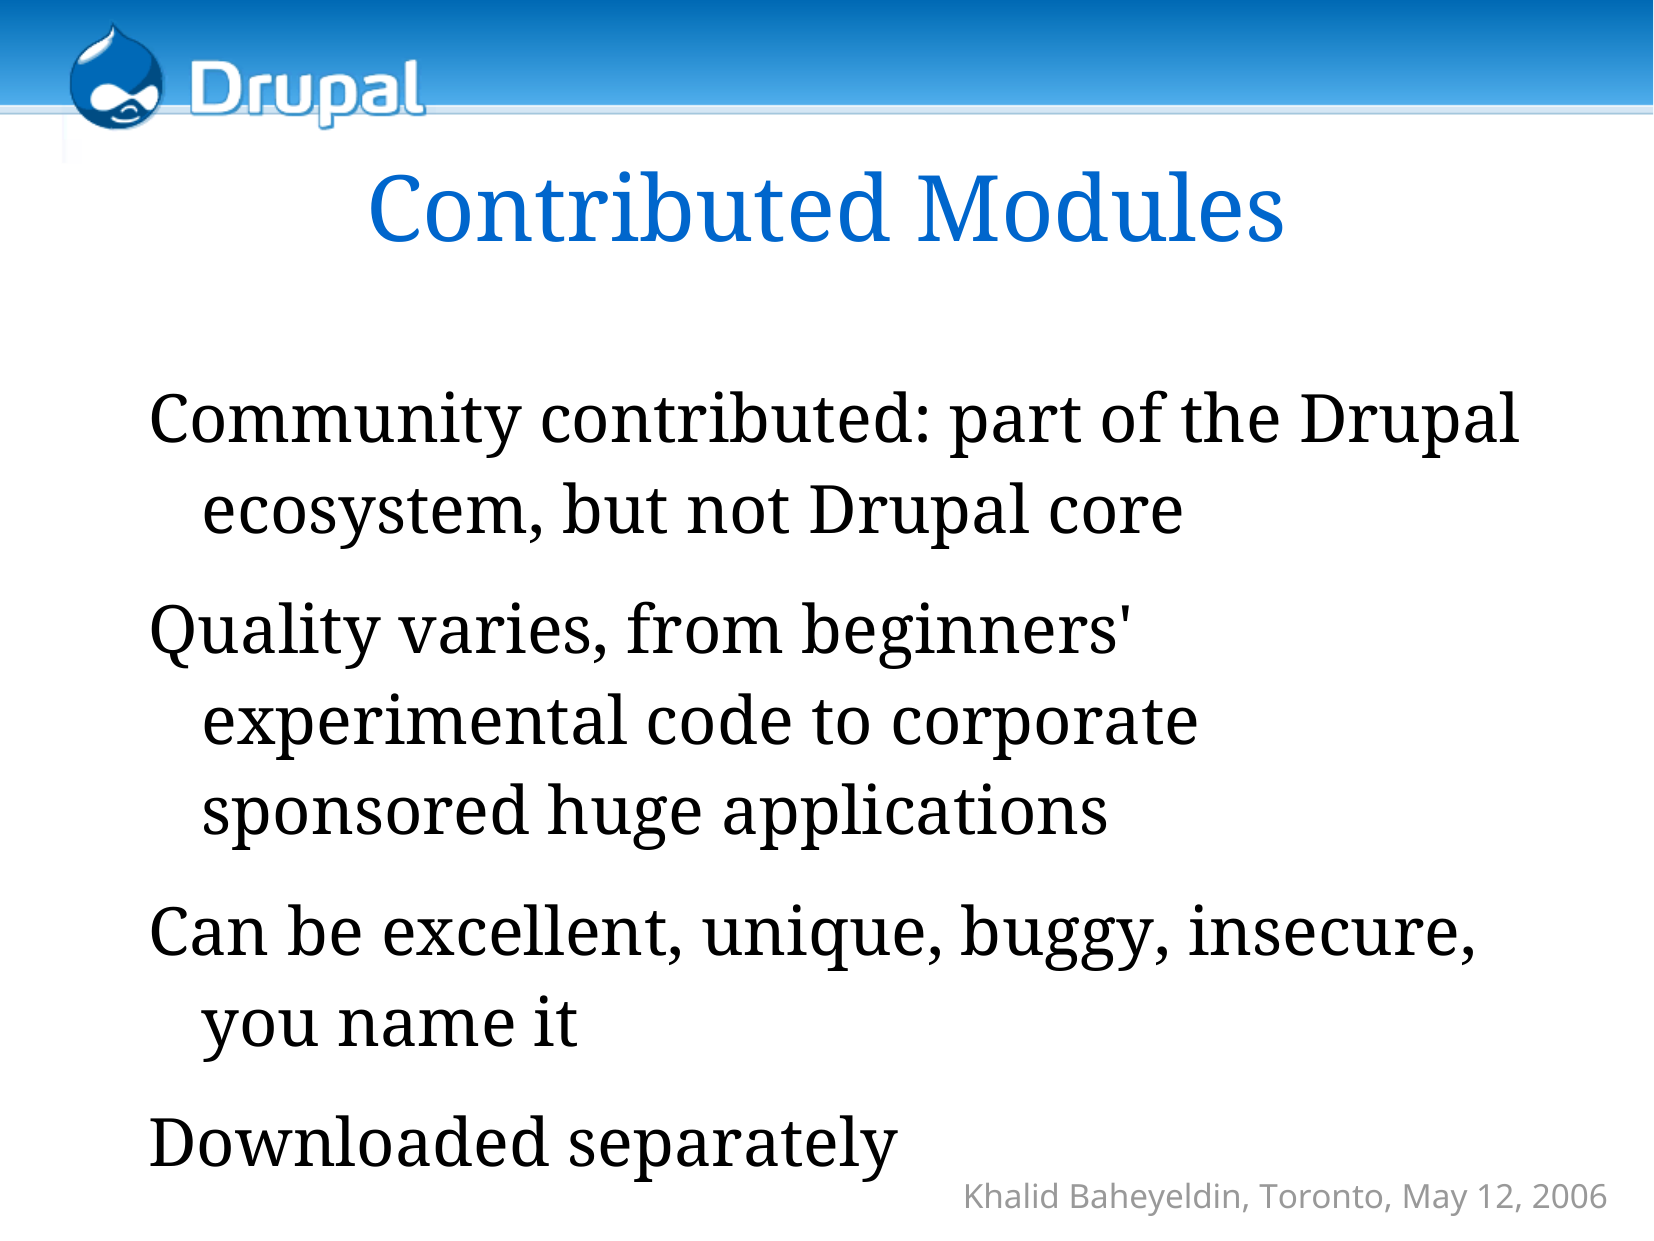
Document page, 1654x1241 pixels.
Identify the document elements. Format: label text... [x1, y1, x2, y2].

picture [0, 0, 1654, 1241]
list Community contributed: part of the Drupal ecosystem, but not Drupal core Quality varies, from beginners' experimental code to corporate sponsored huge applications Can be excellent, unique, buggy, insecure, you name it Downloaded separately [130, 371, 1543, 1100]
title Contributed Modules [121, 102, 1533, 311]
